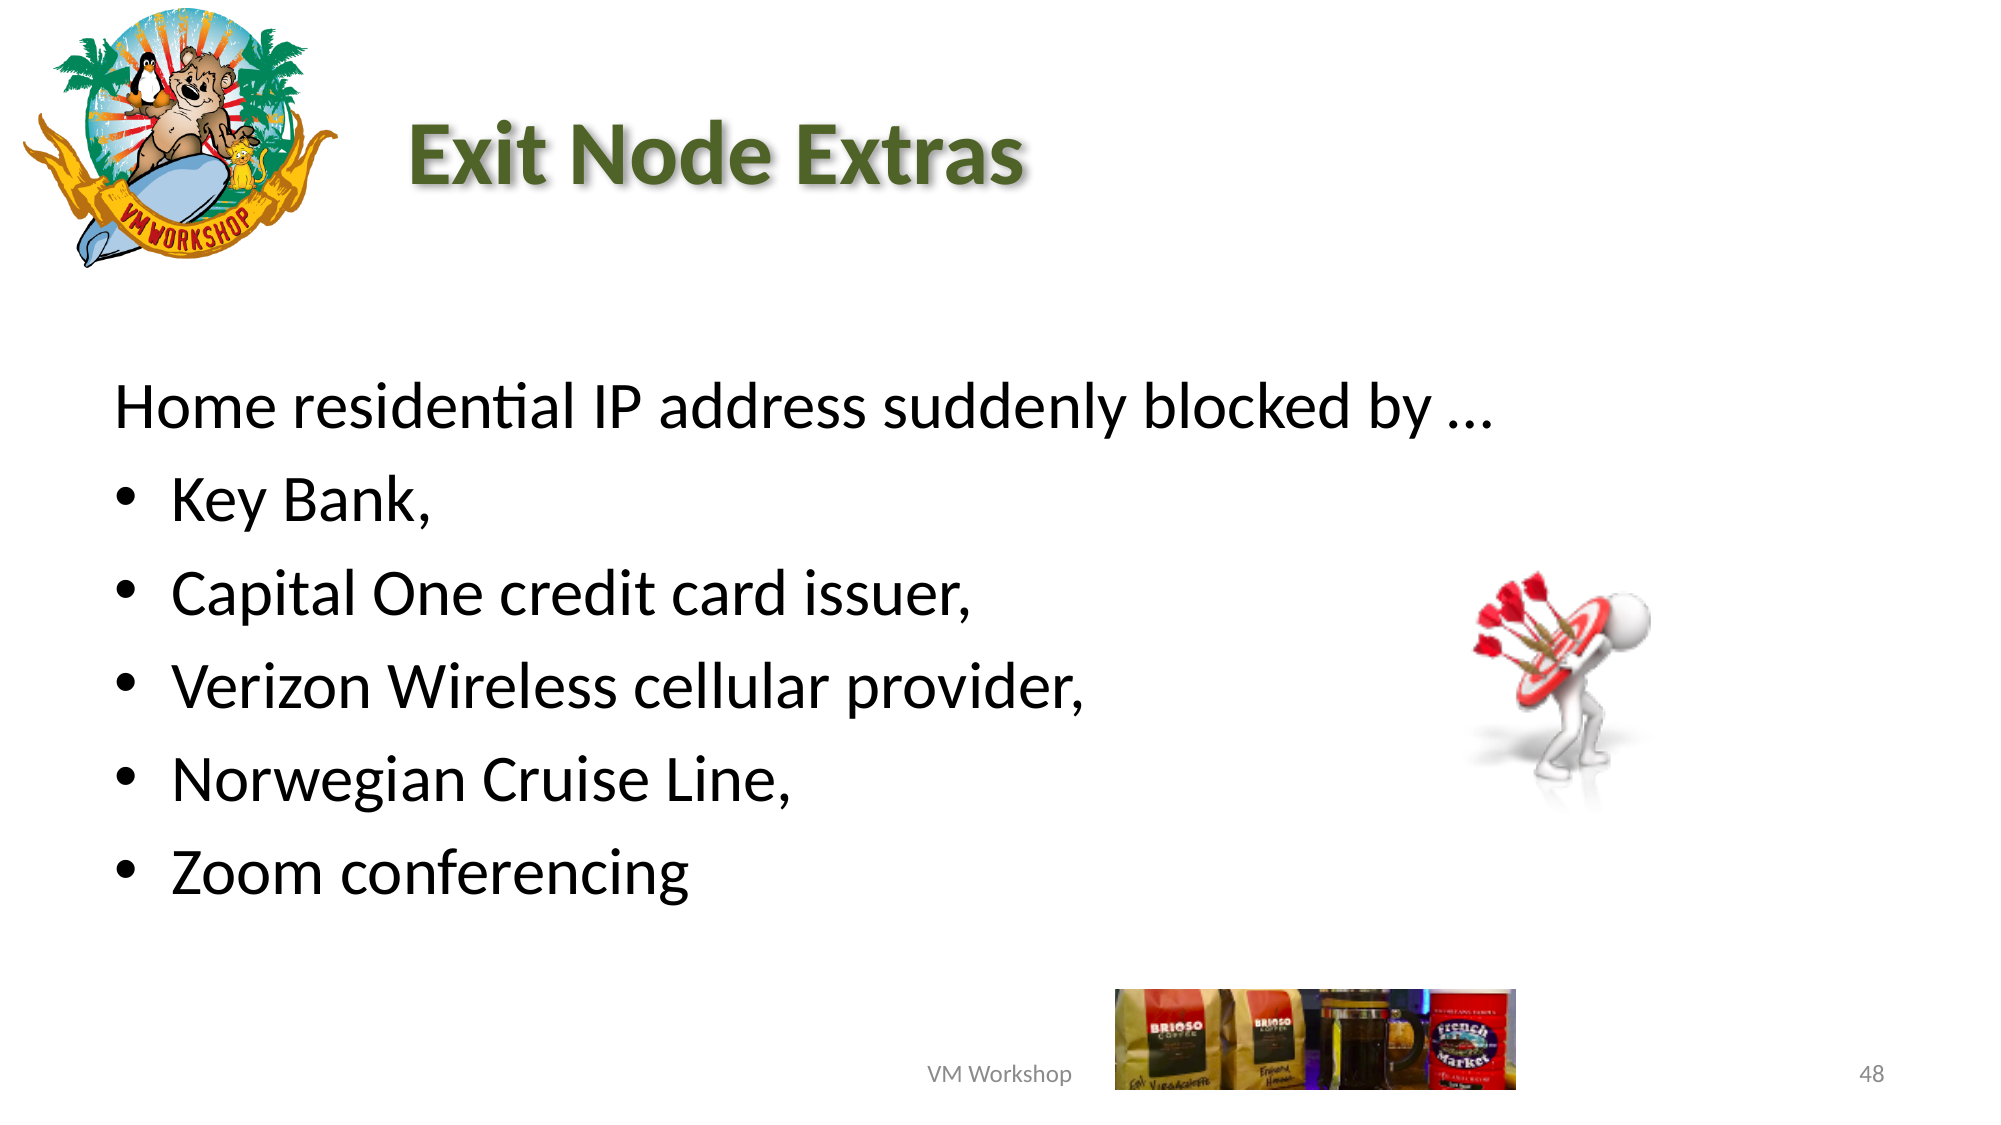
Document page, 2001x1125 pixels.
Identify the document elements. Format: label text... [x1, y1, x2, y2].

picture [23, 8, 338, 269]
picture [1115, 1004, 1516, 1090]
title Exit Node Extras [392, 53, 1922, 242]
picture [1462, 562, 1666, 813]
list Home residential IP address suddenly blocked by … Key Bank, Capital One credit card issuer, Verizon Wireless cellular provider, Norwegian Cruise Line, Zoom conferencing [99, 260, 1900, 1004]
